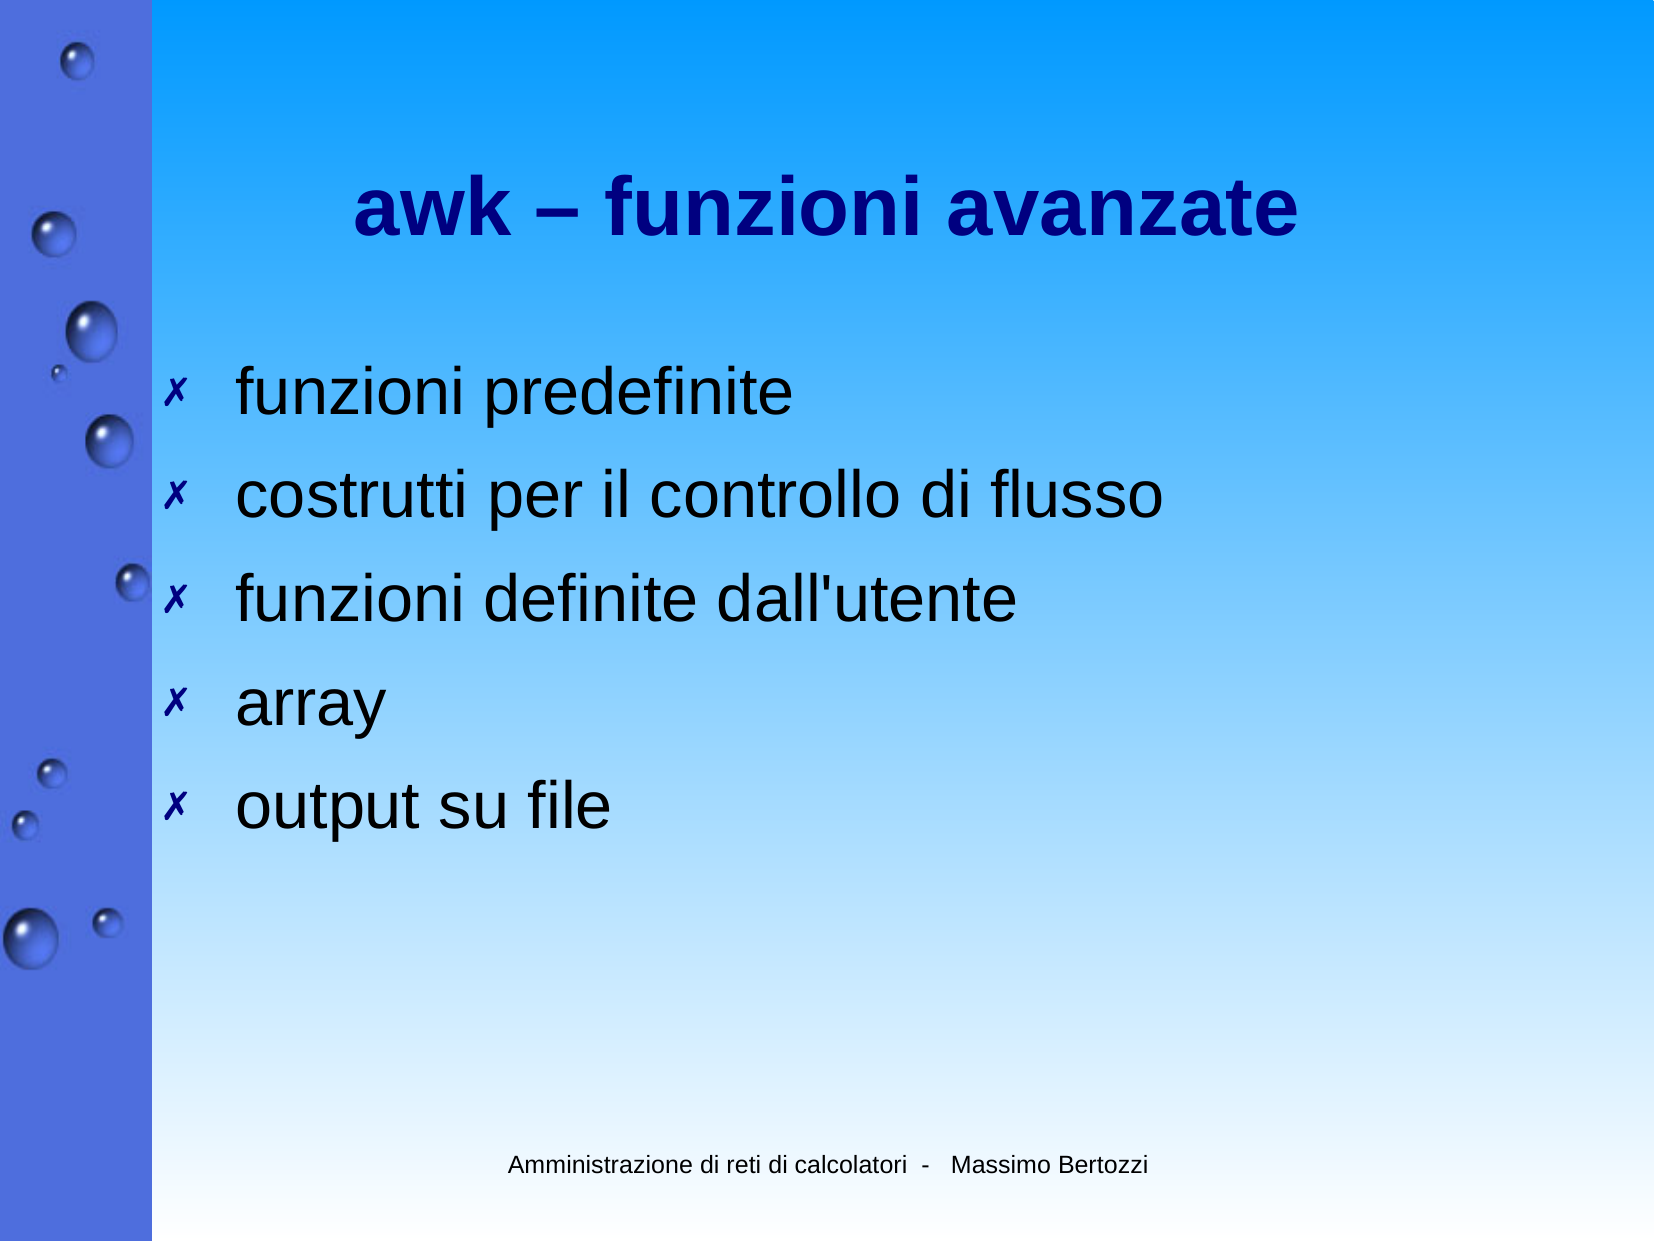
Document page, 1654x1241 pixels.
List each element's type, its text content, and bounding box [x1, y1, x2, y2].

title awk – funzioni avanzate [121, 102, 1534, 311]
list funzioni predefinite costrutti per il controllo di flusso funzioni definite dall'utente array output su file [152, 354, 1565, 1136]
picture [0, 0, 152, 1241]
